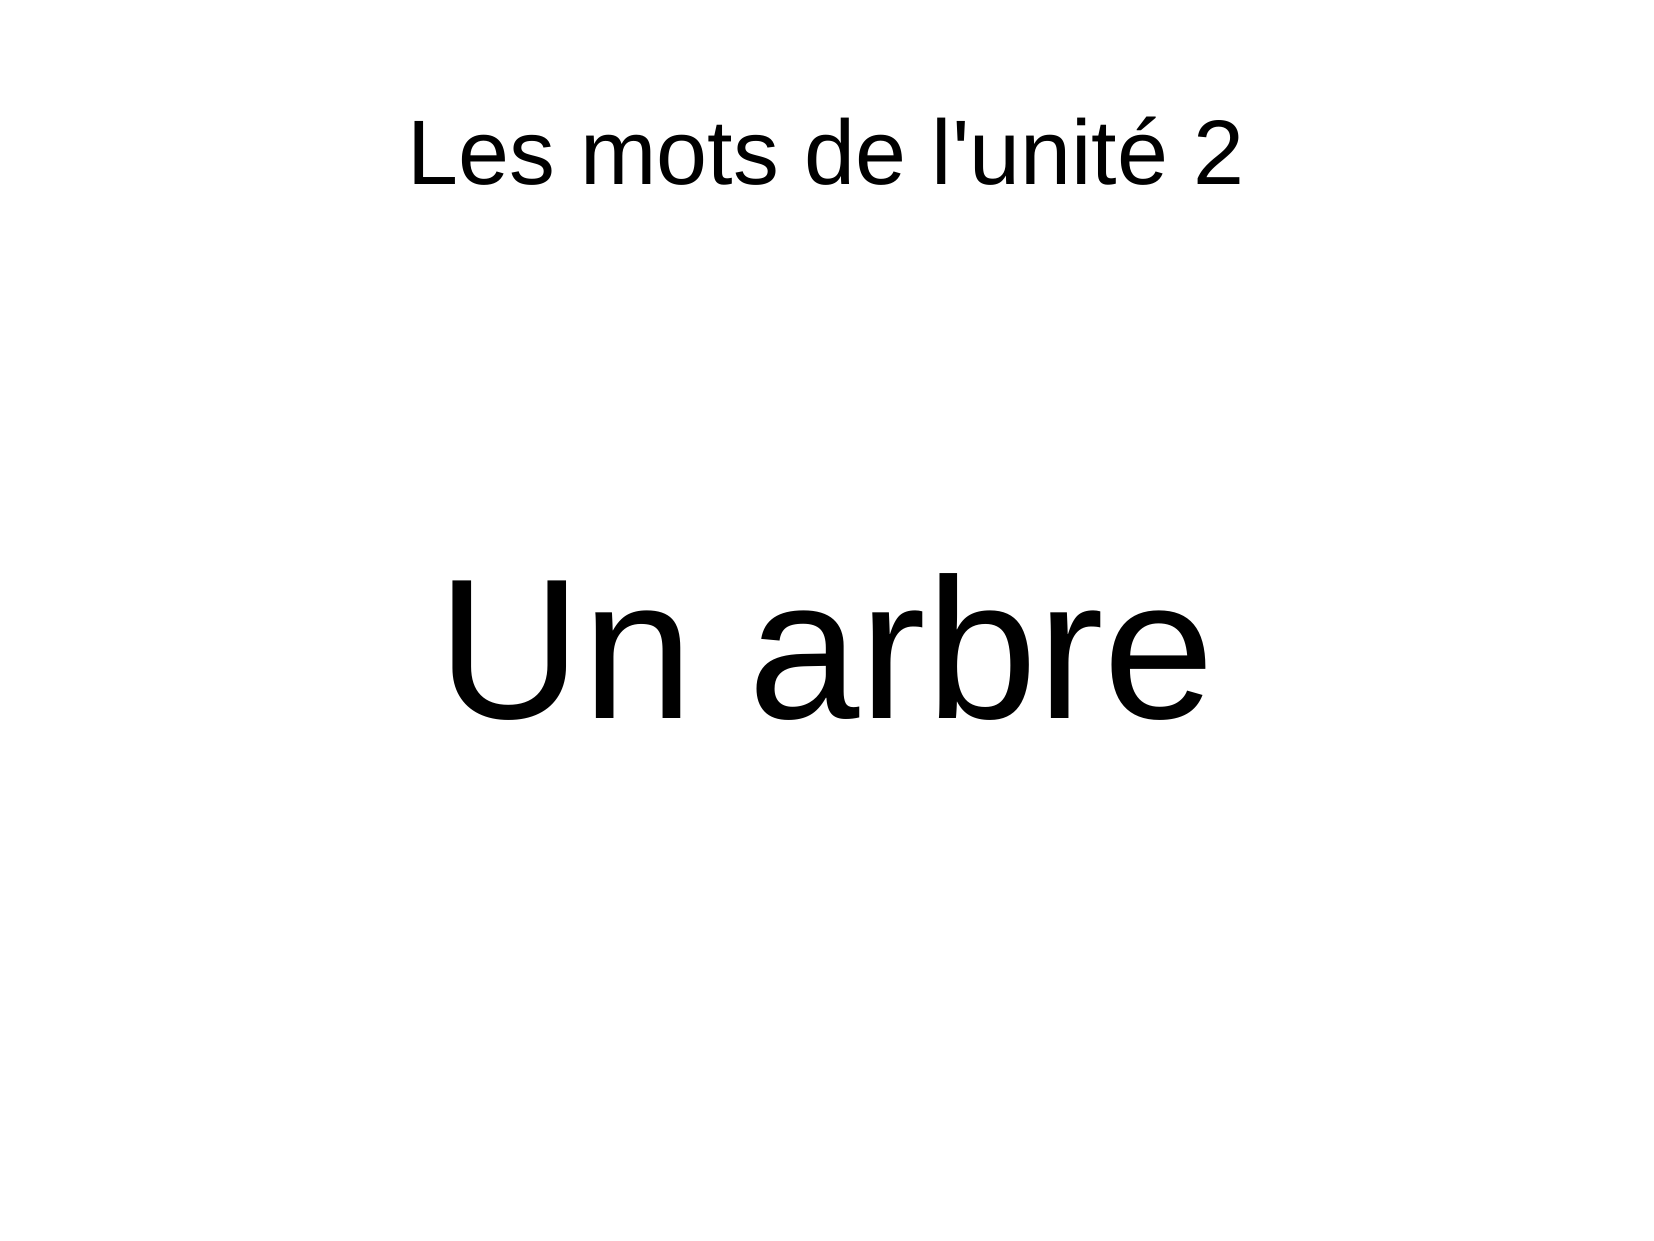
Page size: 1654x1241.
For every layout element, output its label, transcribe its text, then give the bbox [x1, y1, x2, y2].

subtitle Un arbre [82, 290, 1571, 1010]
title Les mots de l'unité 2 [82, 49, 1571, 257]
